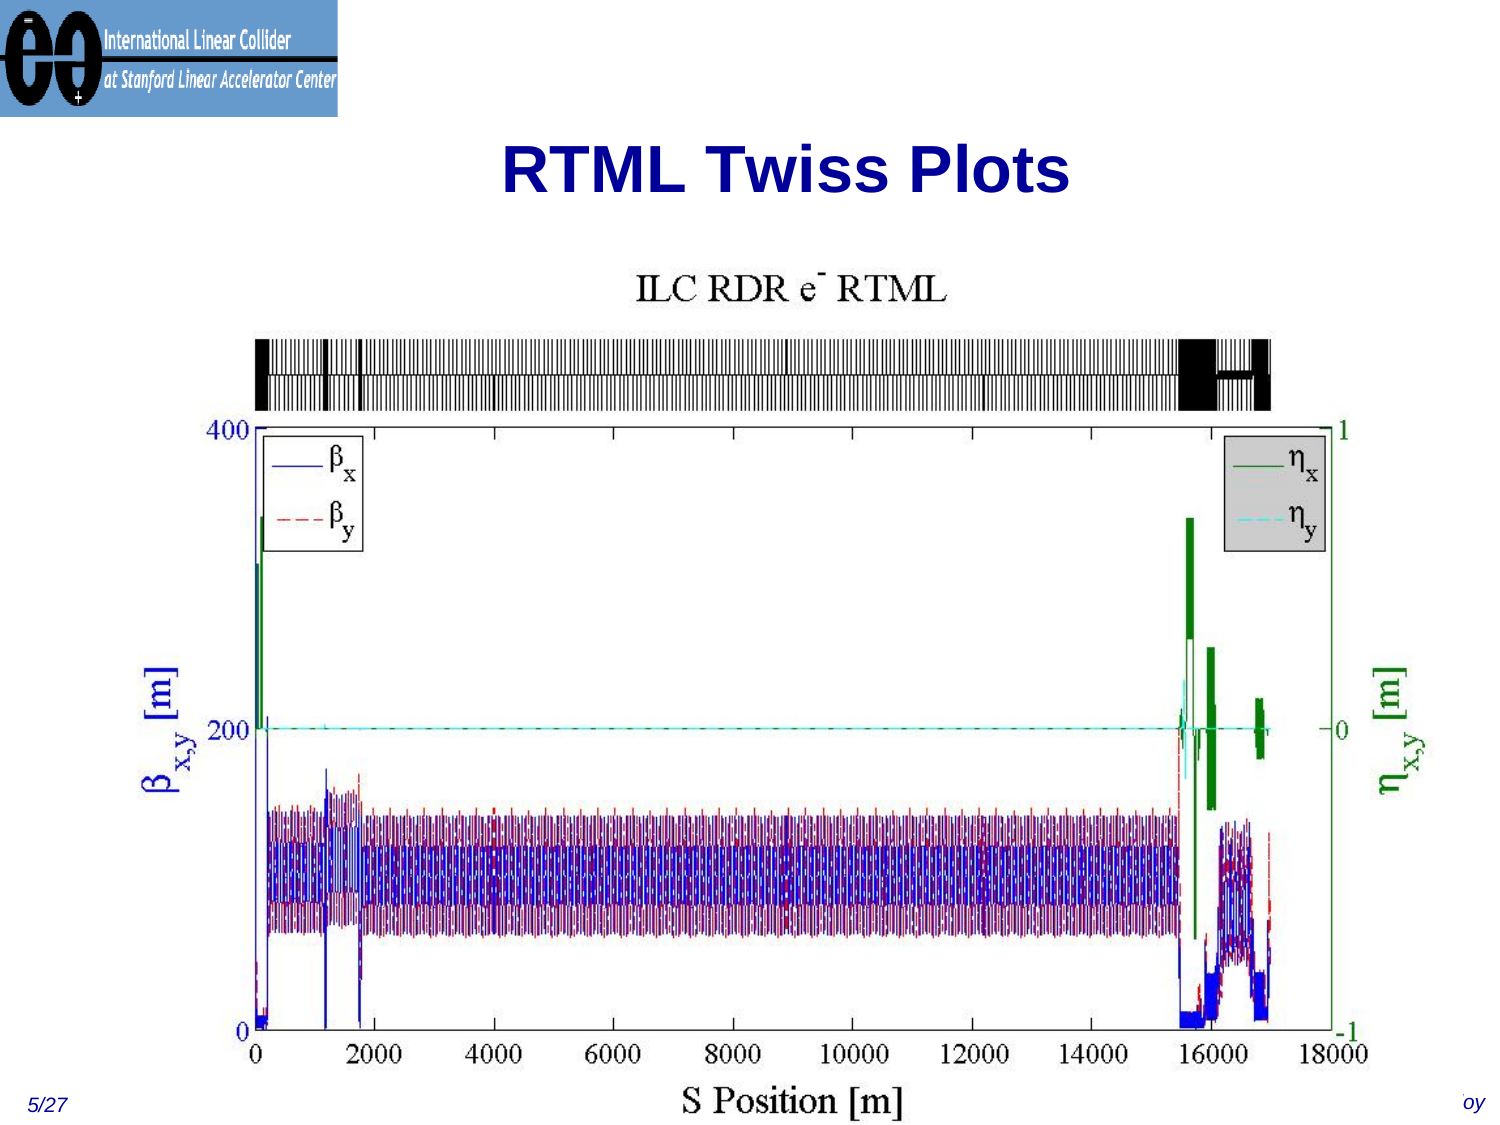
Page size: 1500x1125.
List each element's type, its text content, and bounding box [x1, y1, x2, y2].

picture [75, 257, 1463, 1125]
title RTML Twiss Plots [337, 87, 1237, 257]
picture [0, 0, 338, 117]
